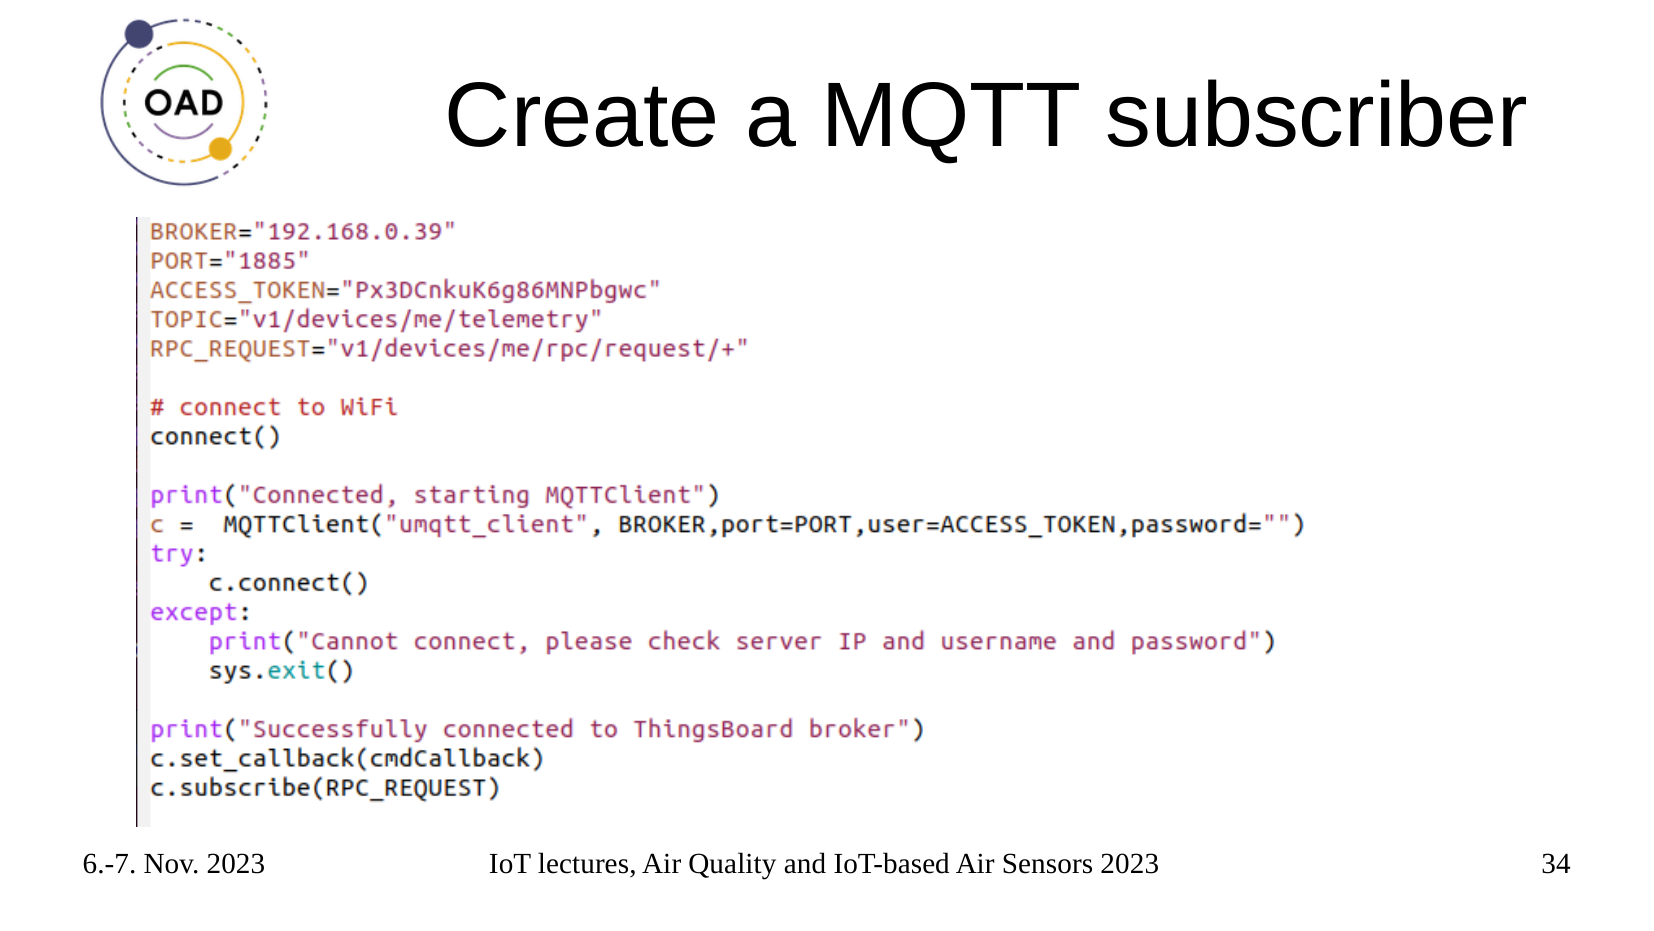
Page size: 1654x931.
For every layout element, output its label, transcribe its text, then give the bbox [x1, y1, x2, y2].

picture [59, 4, 303, 207]
picture [136, 217, 1375, 827]
title Create a MQTT subscriber [403, 37, 1571, 193]
